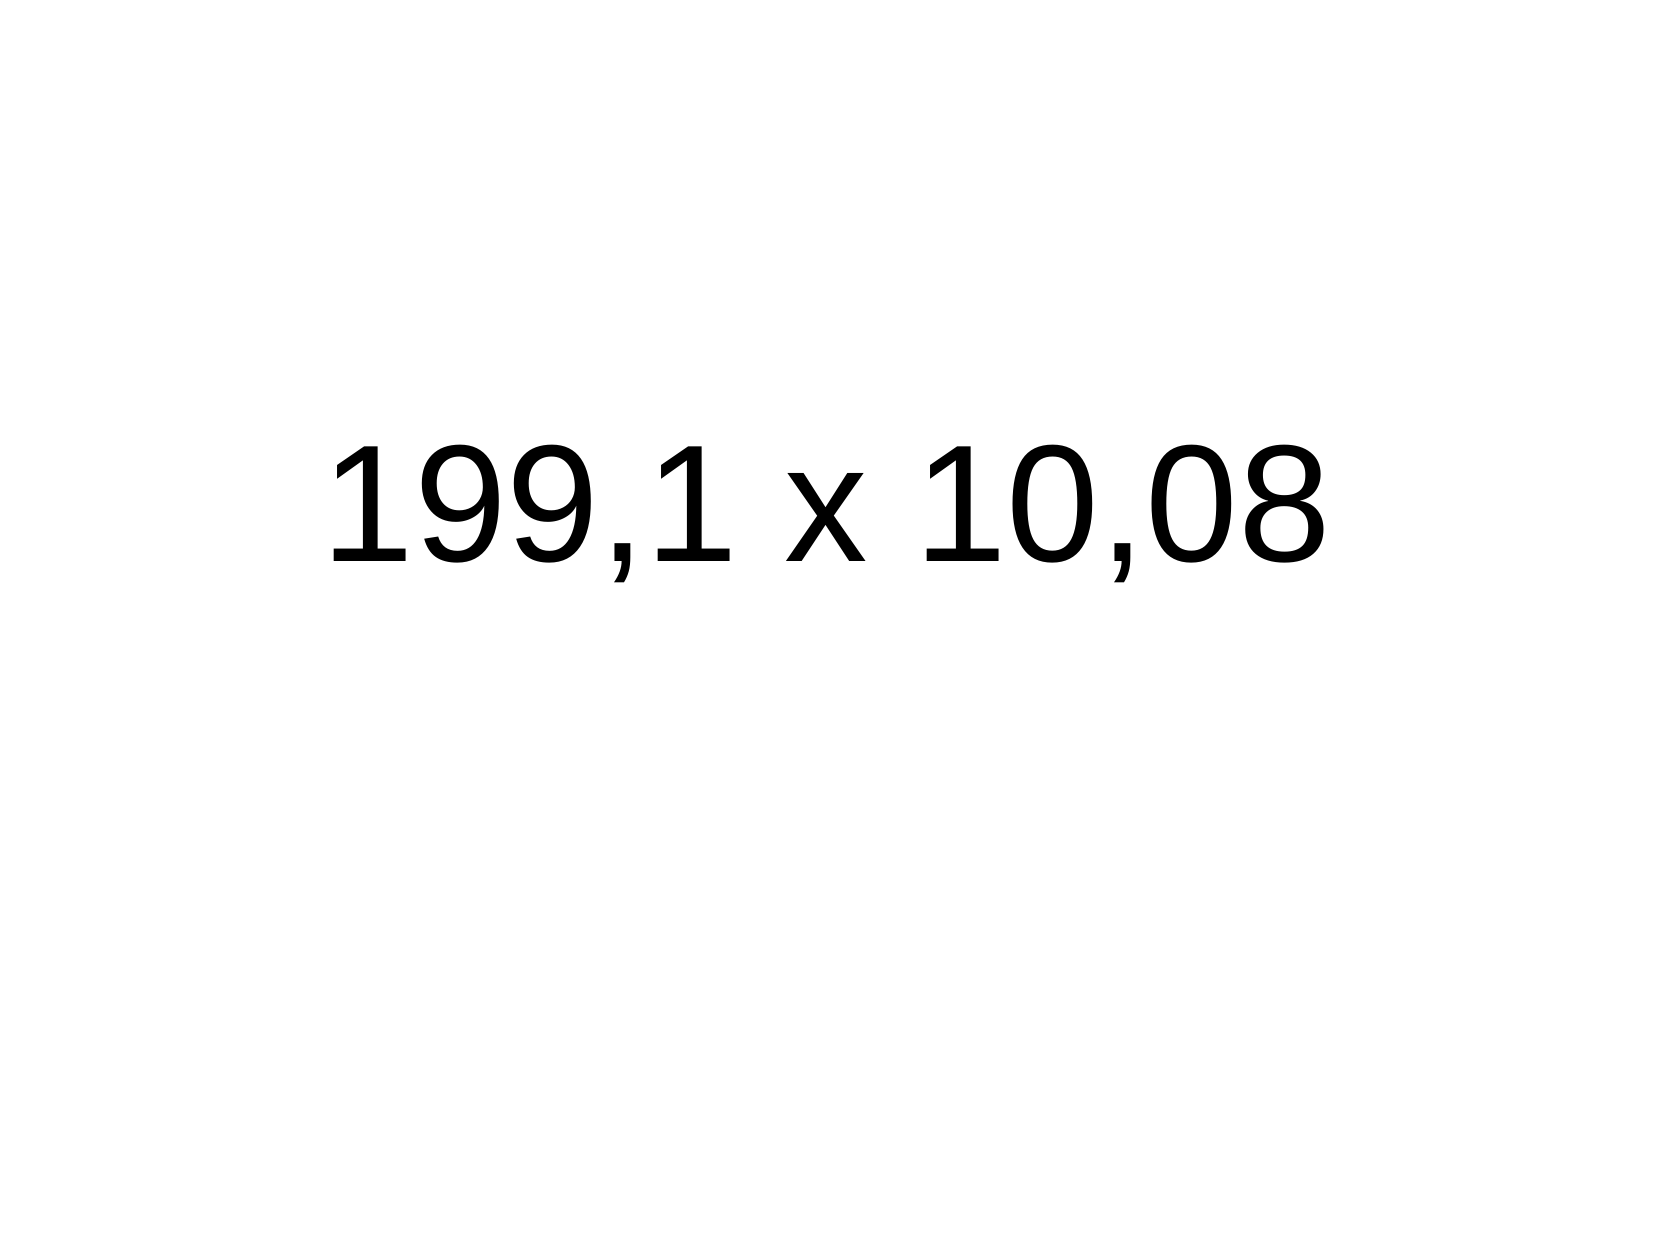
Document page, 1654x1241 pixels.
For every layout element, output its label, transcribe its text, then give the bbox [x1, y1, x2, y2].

subtitle 199,1 x 10,08 [82, 94, 1571, 913]
